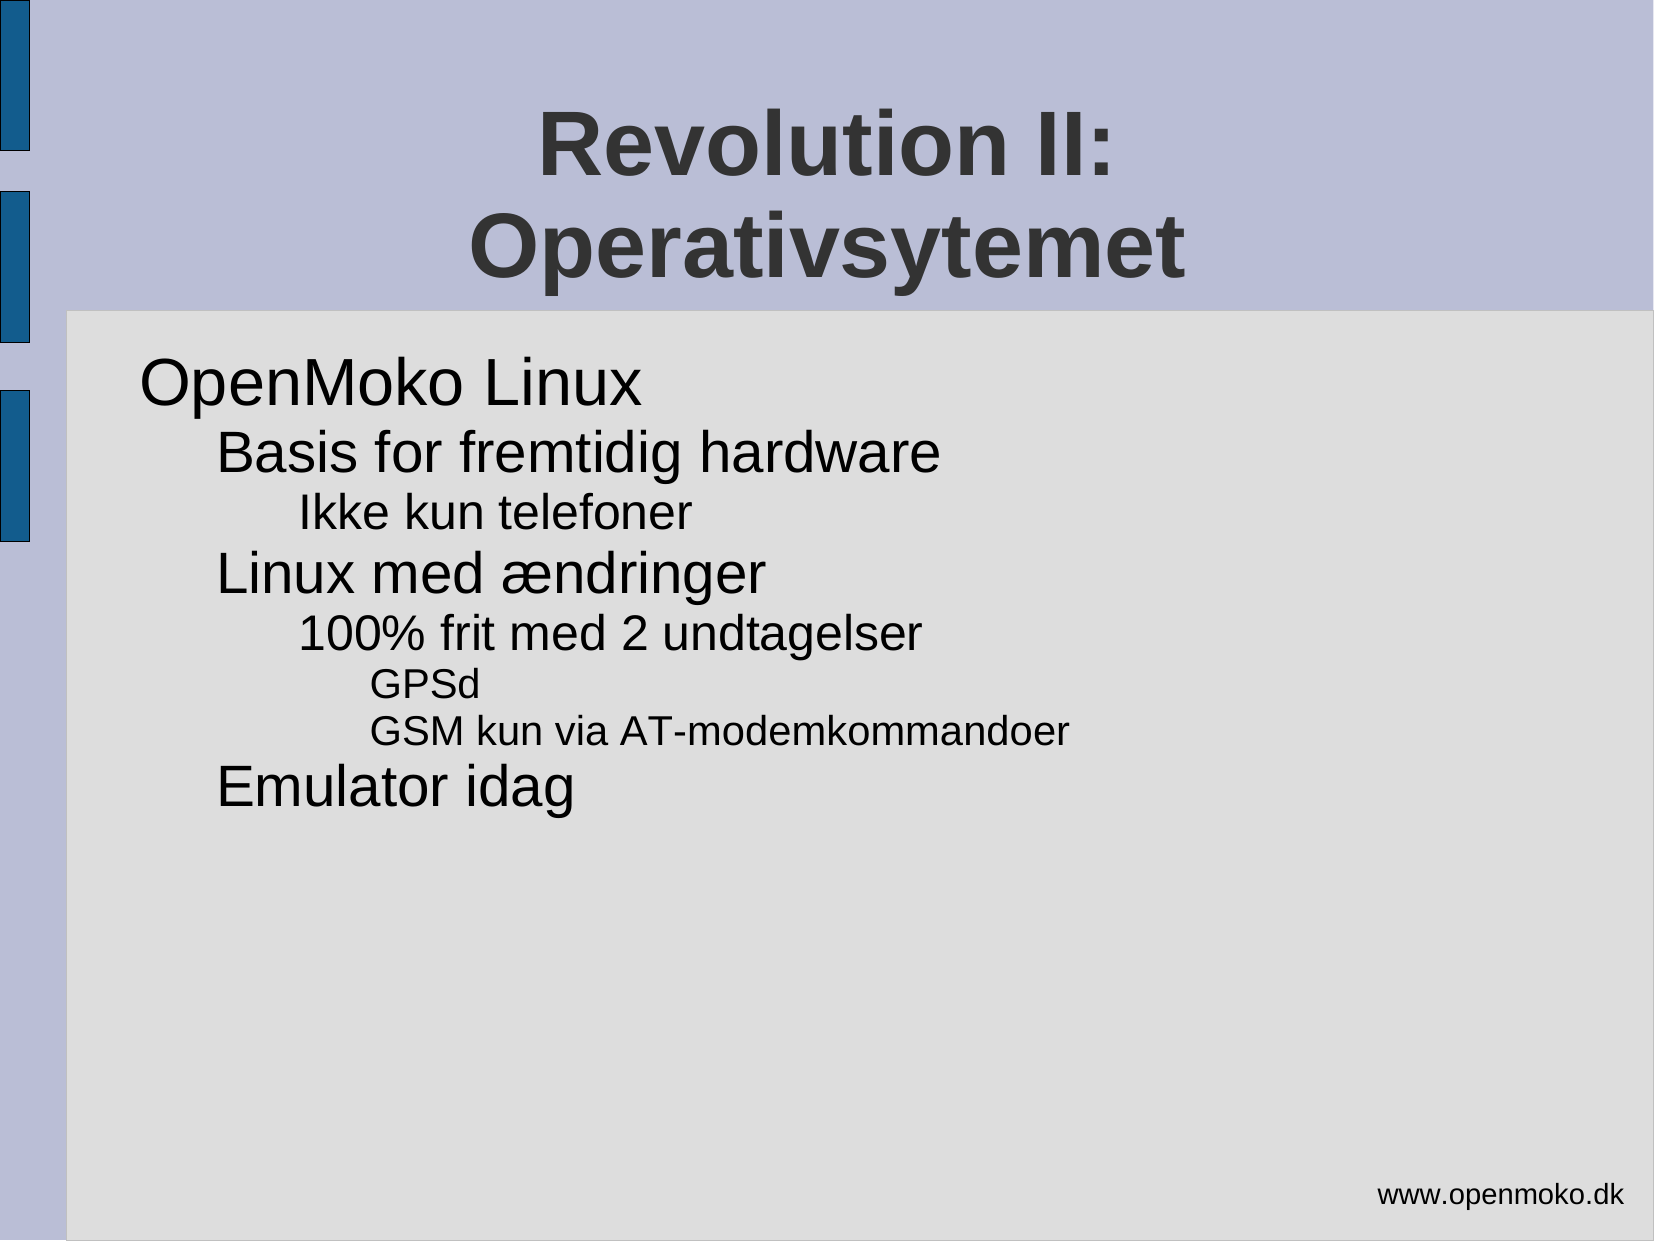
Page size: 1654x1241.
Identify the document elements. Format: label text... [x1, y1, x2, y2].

title Revolution II: Operativsytemet [121, 87, 1534, 302]
list OpenMoko Linux Basis for fremtidig hardware Ikke kun telefoner Linux med ændringer 100% frit med 2 undtagelser GPSd GSM kun via AT-modemkommandoer Emulator idag [121, 344, 1534, 1127]
